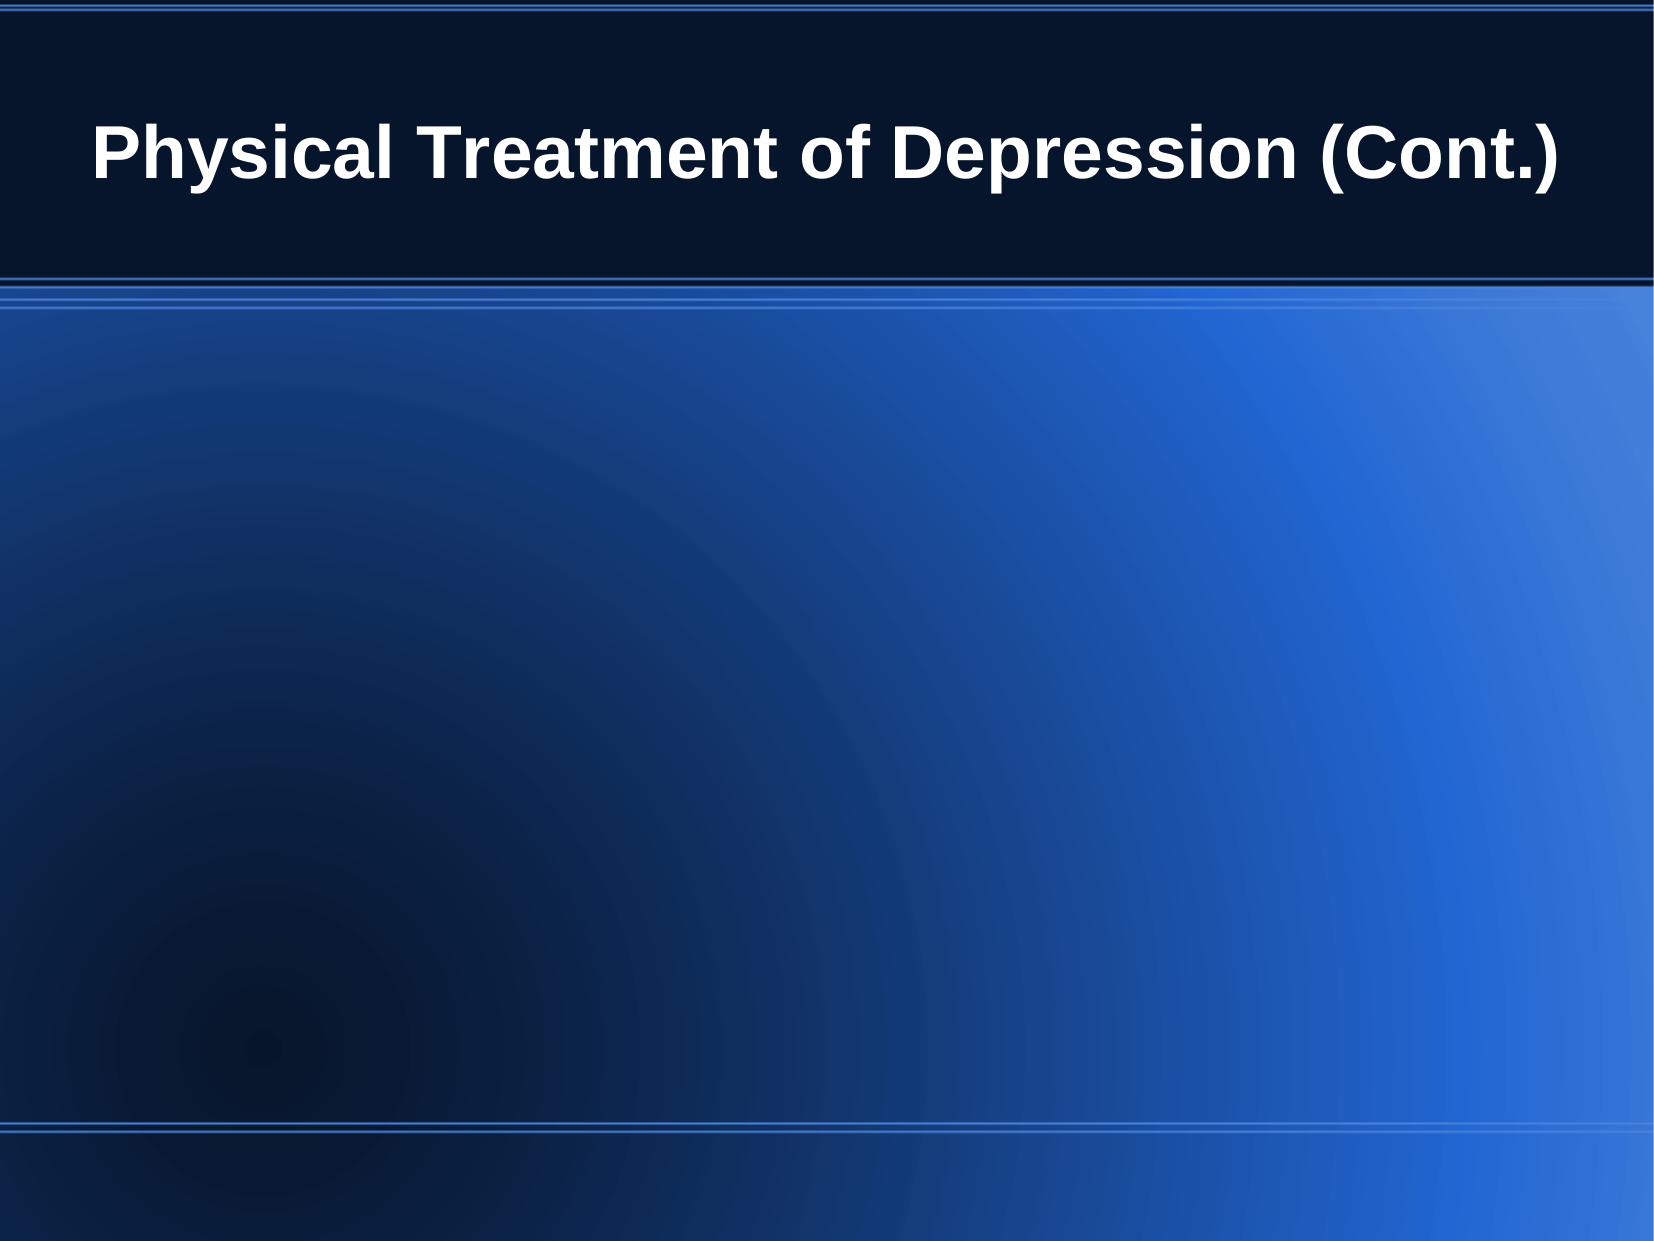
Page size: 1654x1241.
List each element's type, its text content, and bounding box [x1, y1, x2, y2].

picture [0, 0, 1654, 1241]
title Physical Treatment of Depression (Cont.) [82, 49, 1571, 257]
